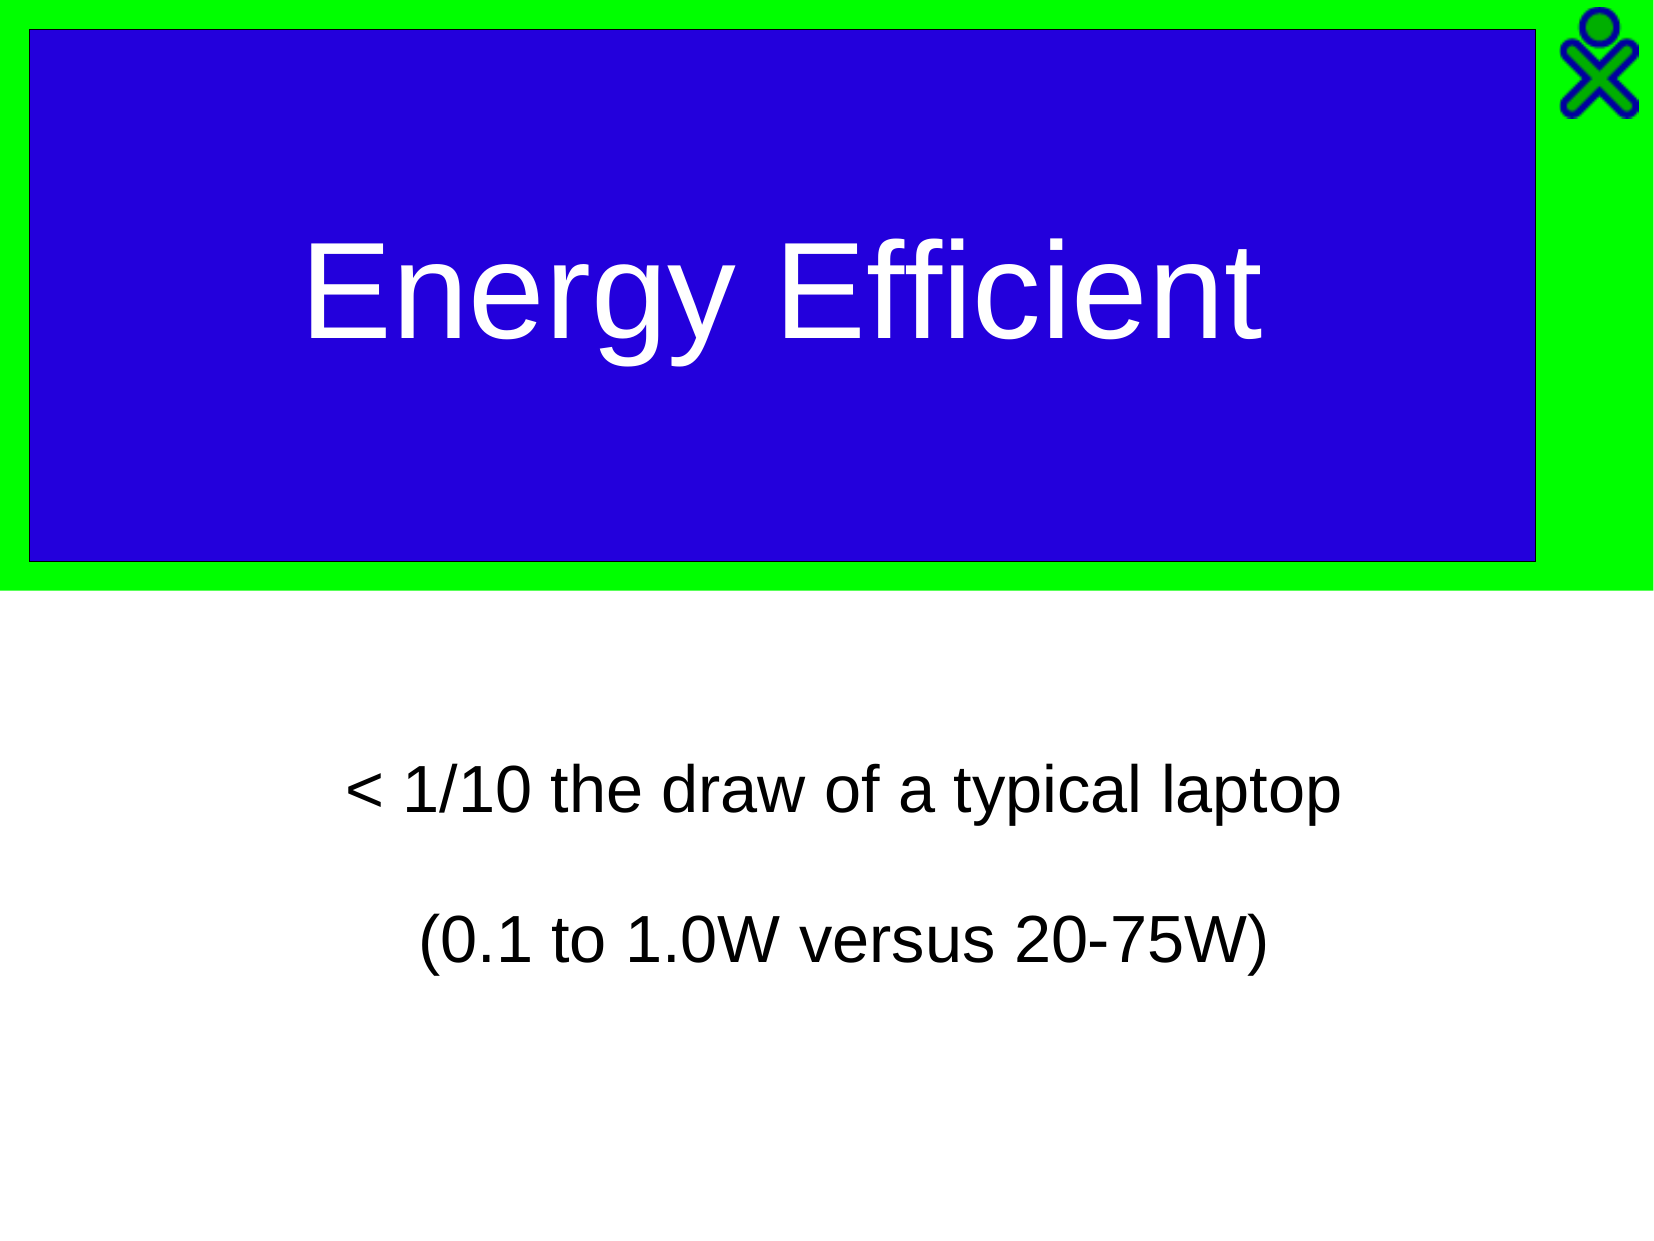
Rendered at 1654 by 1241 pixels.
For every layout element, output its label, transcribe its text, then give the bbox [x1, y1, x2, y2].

picture [1559, 7, 1639, 119]
subtitle < 1/10 the draw of a typical laptop (0.1 to 1.0W versus 20-75W) [82, 627, 1571, 1102]
title Energy Efficient [59, 56, 1506, 525]
